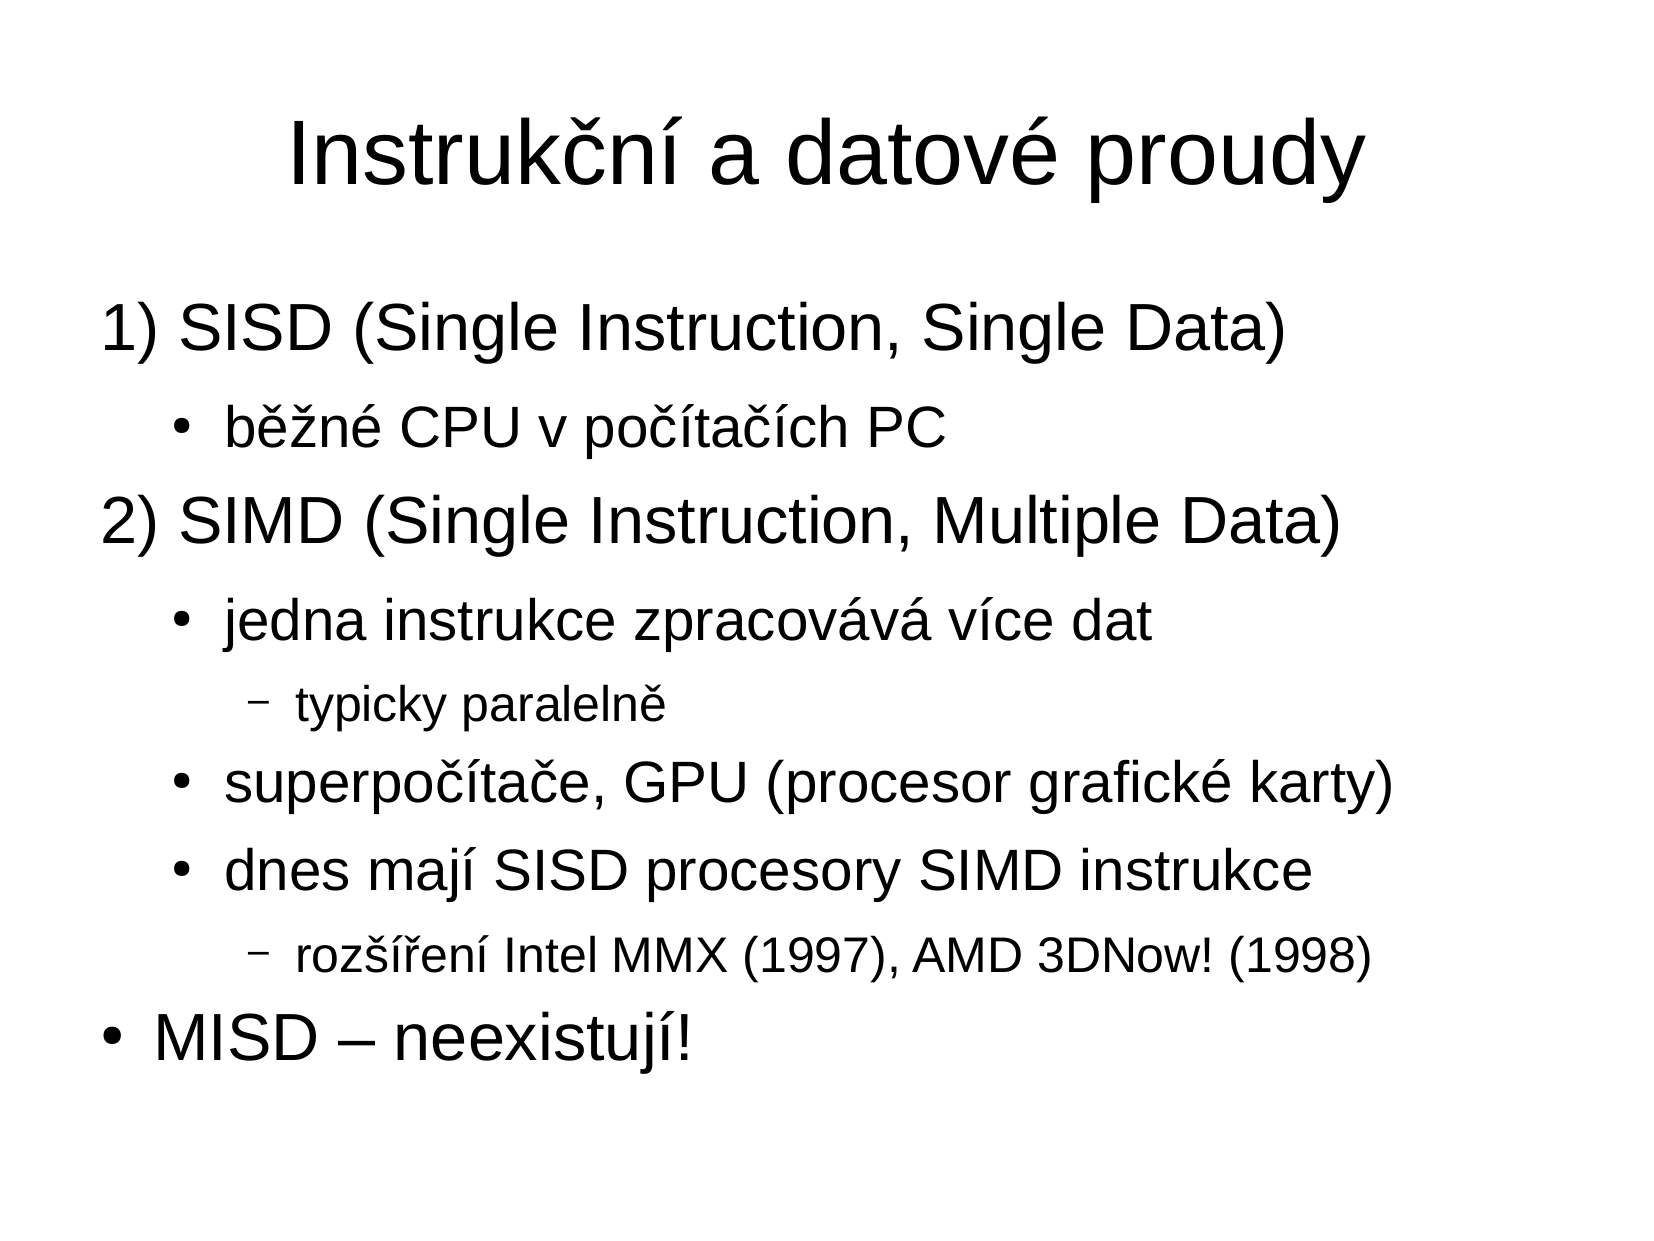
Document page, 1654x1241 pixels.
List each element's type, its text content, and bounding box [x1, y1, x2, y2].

list SISD (Single Instruction, Single Data) běžné CPU v počítačích PC SIMD (Single Instruction, Multiple Data) jedna instrukce zpracovává více dat typicky paralelně superpočítače, GPU (procesor grafické karty) dnes mají SISD procesory SIMD instrukce rozšíření Intel MMX (1997), AMD 3DNow! (1998) MISD – neexistují! [82, 290, 1571, 1094]
title Instrukční a datové proudy [82, 56, 1571, 250]
